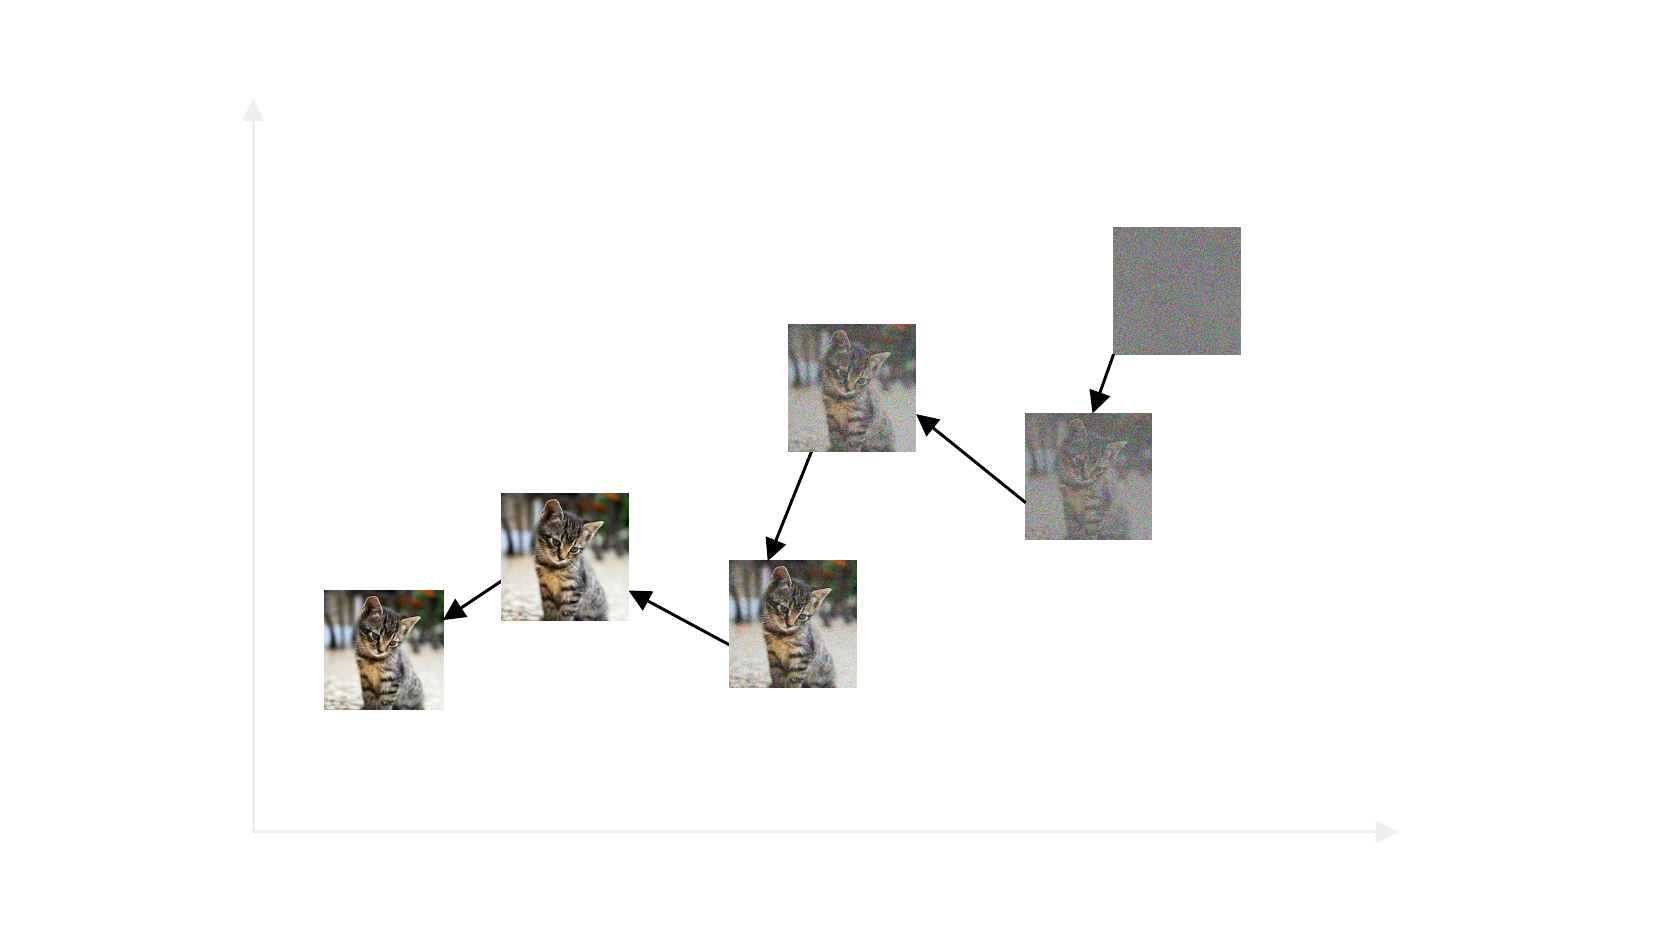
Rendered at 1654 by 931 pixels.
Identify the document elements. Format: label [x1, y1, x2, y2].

picture [1025, 413, 1152, 541]
picture [1113, 227, 1241, 355]
picture [729, 560, 857, 688]
picture [788, 324, 916, 452]
picture [501, 493, 629, 621]
picture [324, 590, 444, 710]
